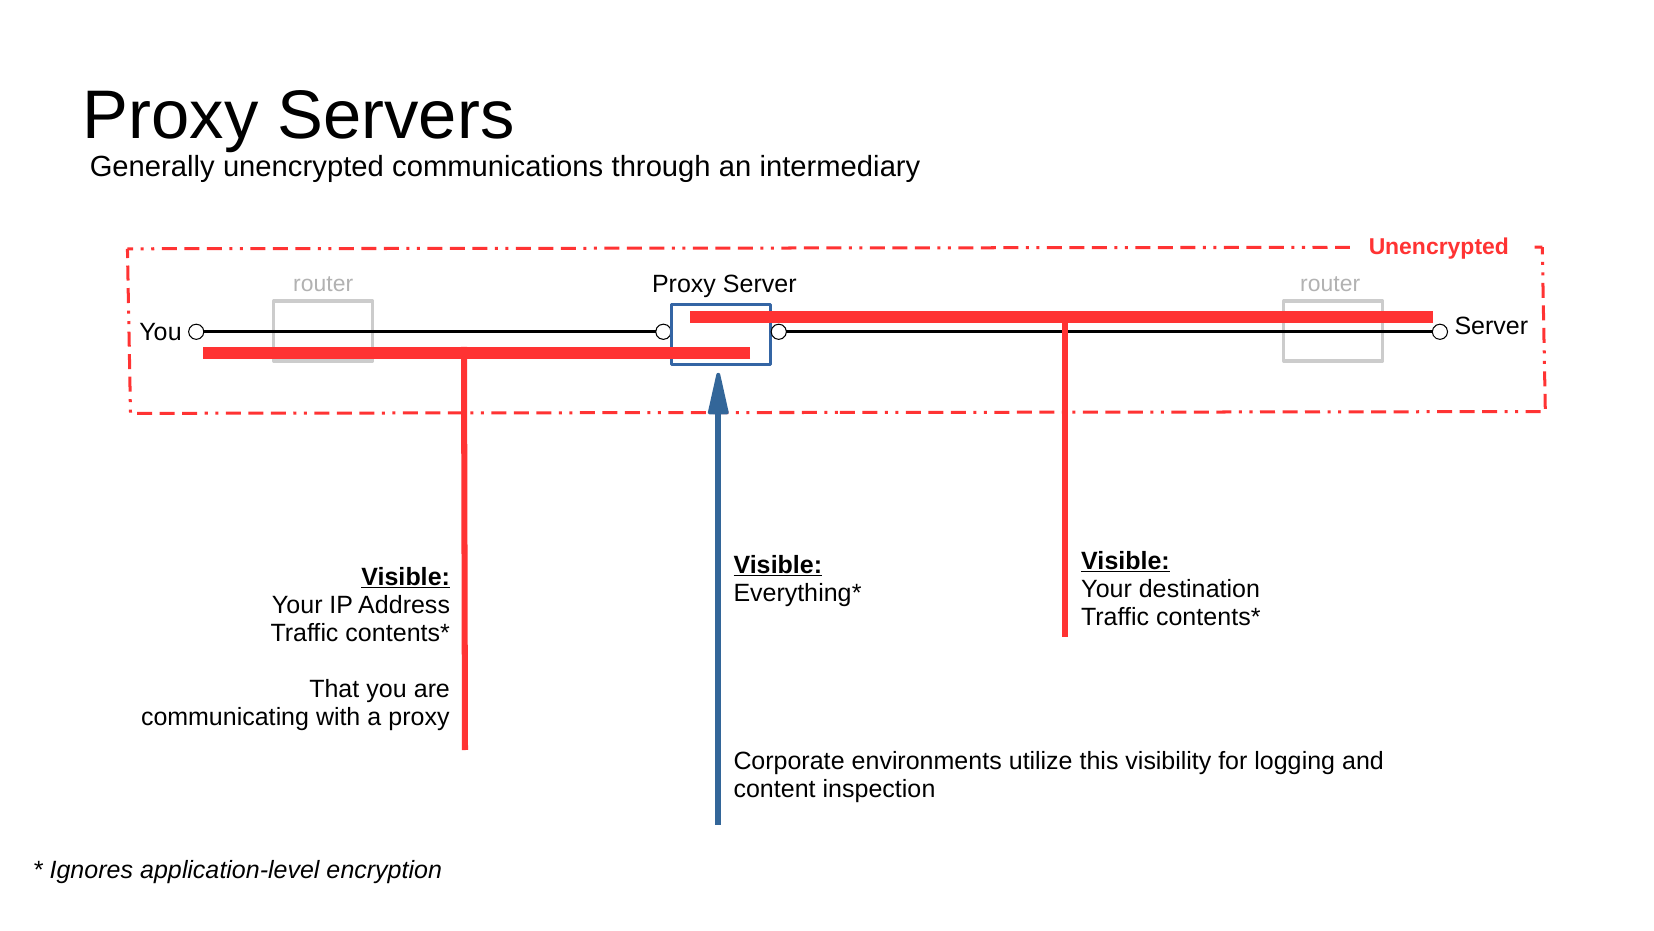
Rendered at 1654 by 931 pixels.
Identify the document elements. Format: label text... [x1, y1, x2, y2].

text_box router [1277, 263, 1383, 307]
text_box Visible: Your IP Address Traffic contents* That you are communicating with a proxy [120, 555, 461, 738]
text_box [129, 354, 461, 414]
text_box [127, 247, 1544, 413]
text_box router [270, 263, 376, 307]
text_box Unencrypted [1350, 226, 1528, 268]
text_box [1068, 333, 1546, 413]
text_box Generally unencrypted communications through an intermediary [75, 142, 991, 223]
text_box * Ignores application-level encryption [18, 848, 514, 903]
text_box Proxy Server [630, 262, 819, 305]
text_box Server [1438, 303, 1544, 347]
text_box [781, 323, 1062, 330]
text_box Visible: Your destination Traffic contents* [1068, 539, 1503, 751]
text_box [772, 325, 785, 338]
text_box You [108, 310, 214, 354]
text_box Visible: Everything* Corporate environments utilize this visibility for logging and content inspection [718, 543, 1461, 923]
title Proxy Servers [82, 37, 1571, 193]
text_box [657, 325, 670, 338]
text_box [1434, 326, 1438, 338]
